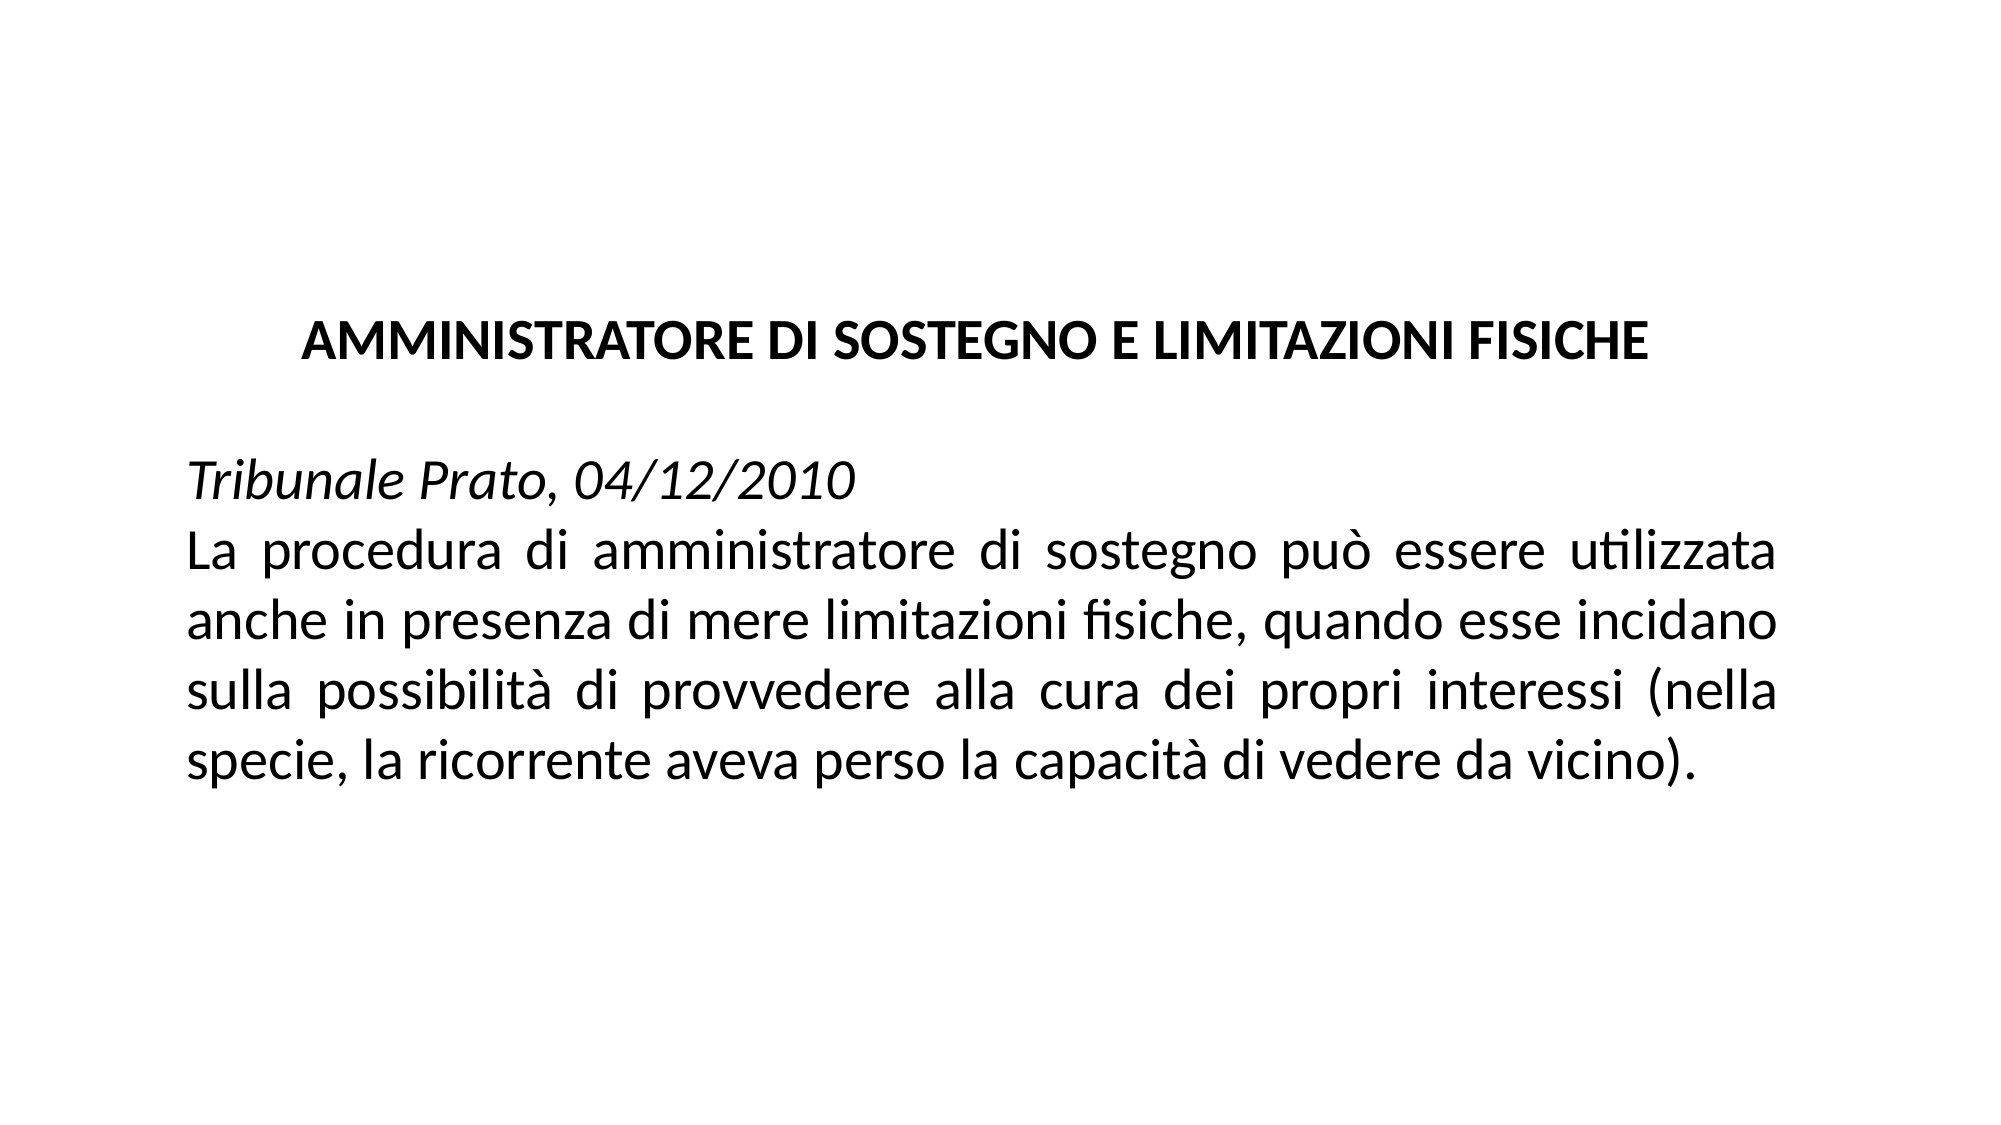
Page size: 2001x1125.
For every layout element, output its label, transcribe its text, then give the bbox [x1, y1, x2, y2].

text_box AMMINISTRATORE DI SOSTEGNO E LIMITAZIONI FISICHE Tribunale Prato, 04/12/2010 La procedura di amministratore di sostegno può essere utilizzata anche in presenza di mere limitazioni fisiche, quando esse incidano sulla possibilità di provvedere alla cura dei propri interessi (nella specie, la ricorrente aveva perso la capacità di vedere da vicino). [171, 294, 1849, 888]
